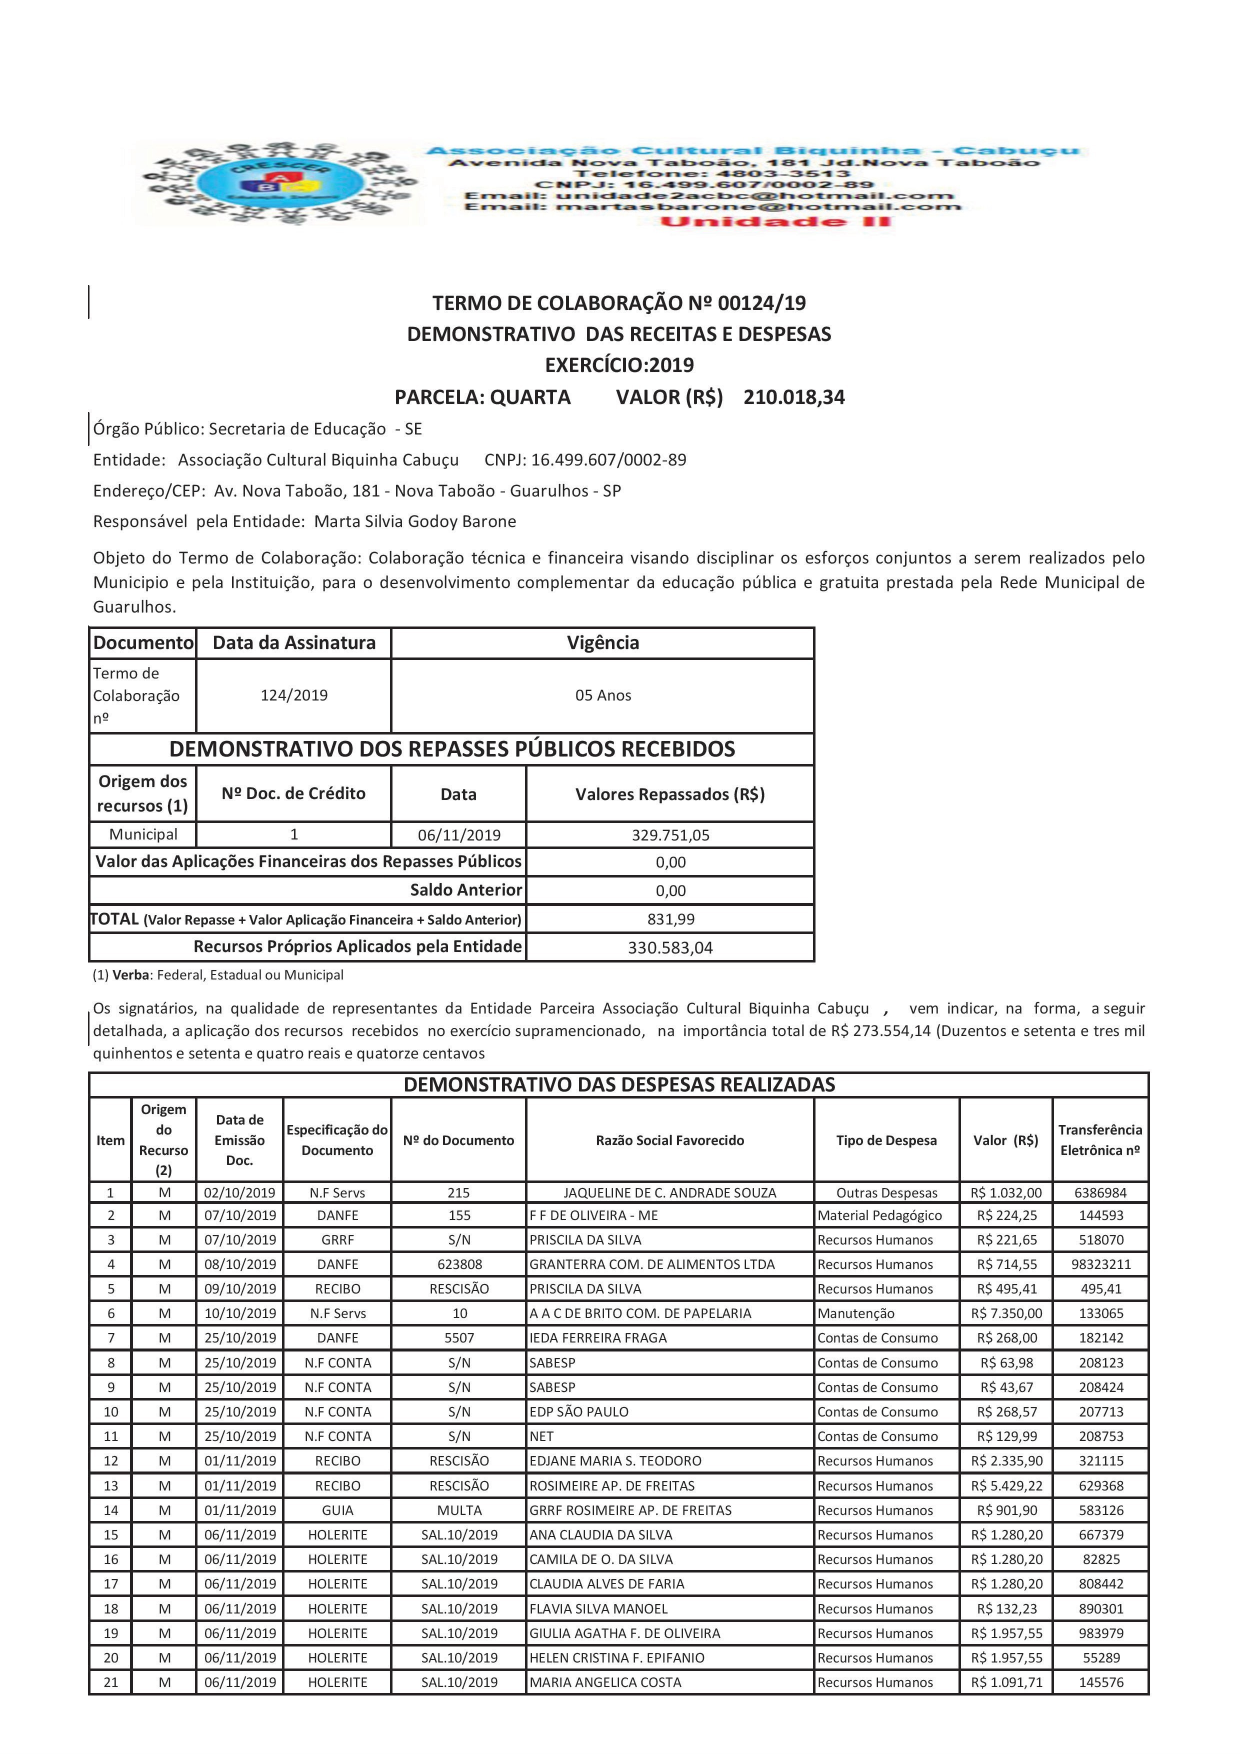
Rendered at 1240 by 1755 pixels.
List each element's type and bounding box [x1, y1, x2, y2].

text_box [0, 1, 1240, 1754]
